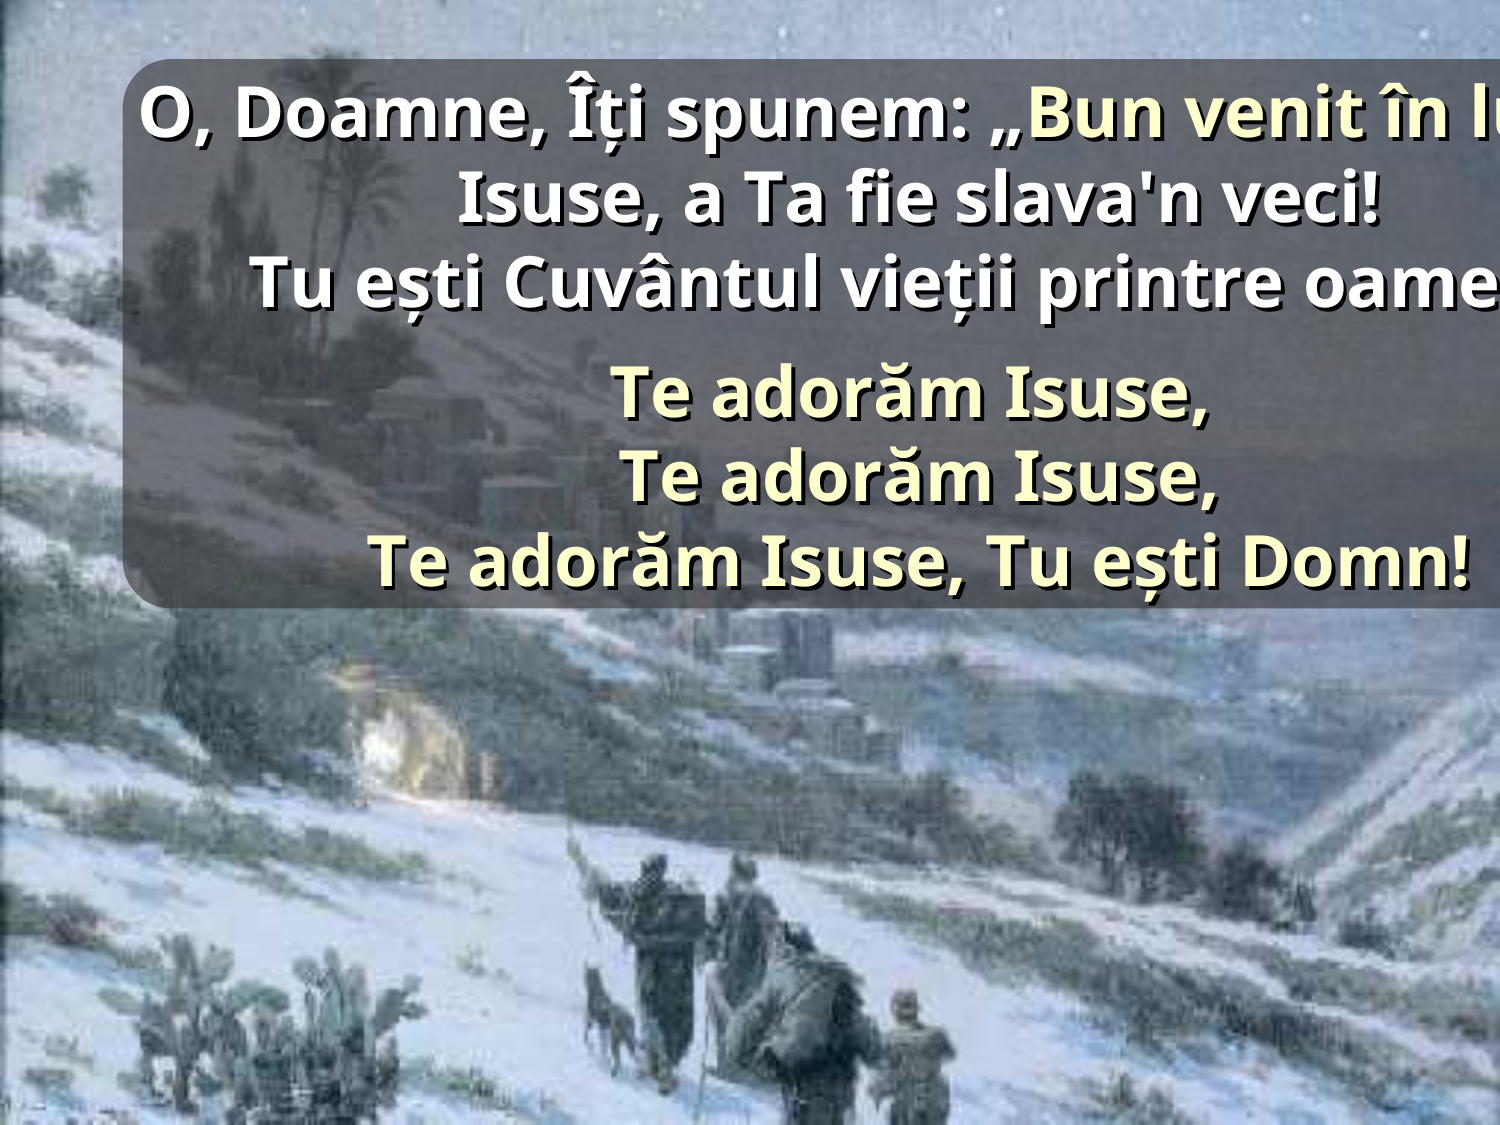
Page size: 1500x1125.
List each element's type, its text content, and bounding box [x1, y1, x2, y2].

text_box O, Doamne, Îţi spunem: „Bun venit în lume!” Isuse, a Ta fie slava'n veci! Tu eşti Cuvântul vieţii printre oameni! Te adorăm Isuse, Te adorăm Isuse, Te adorăm Isuse, Tu eşti Domn! [122, 59, 1464, 609]
picture [0, 0, 1500, 1125]
